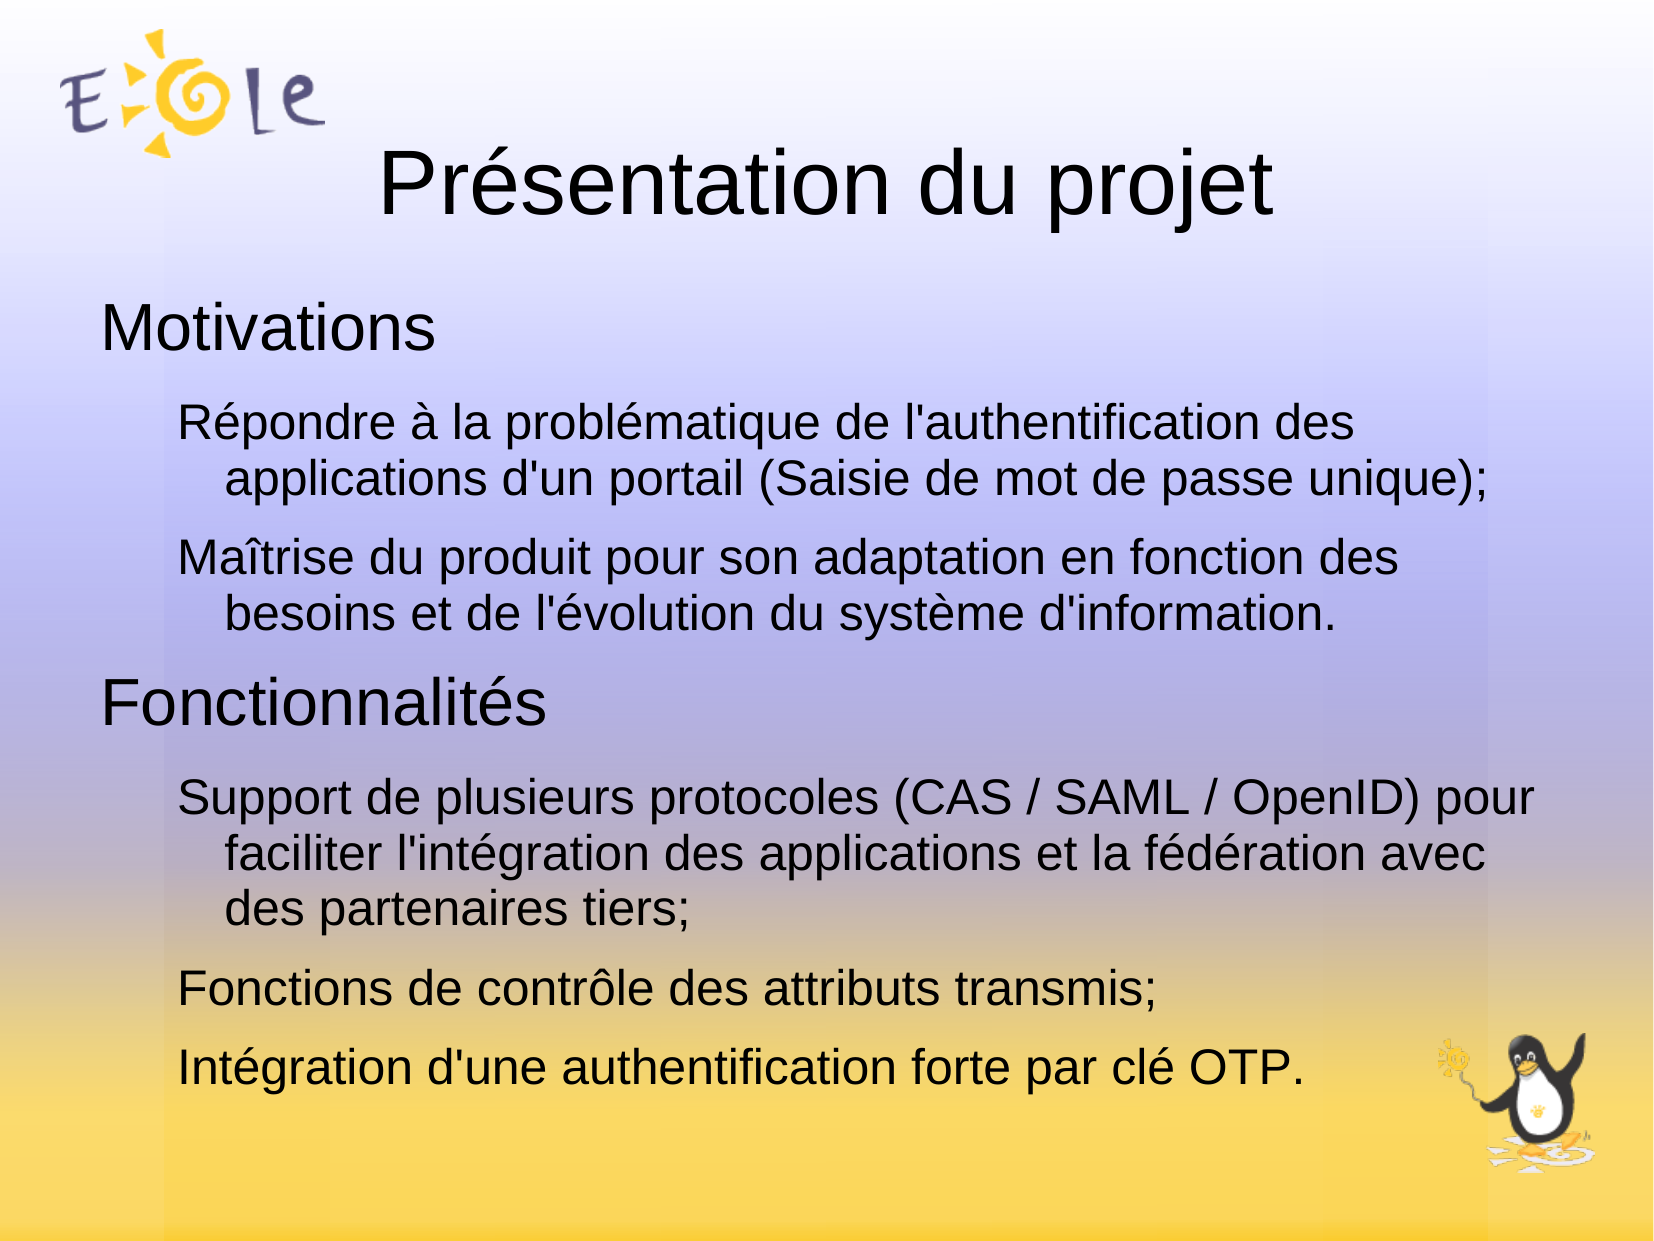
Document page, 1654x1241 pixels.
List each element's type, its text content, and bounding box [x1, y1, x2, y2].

list Motivations Répondre à la problématique de l'authentification des applications d'un portail (Saisie de mot de passe unique); Maîtrise du produit pour son adaptation en fonction des besoins et de l'évolution du système d'information. Fonctionnalités Support de plusieurs protocoles (CAS / SAML / OpenID) pour faciliter l'intégration des applications et la fédération avec des partenaires tiers; Fonctions de contrôle des attributs transmis; Intégration d'une authentification forte par clé OTP. [82, 290, 1571, 1168]
title Présentation du projet [82, 86, 1571, 279]
picture [0, 0, 1654, 1241]
